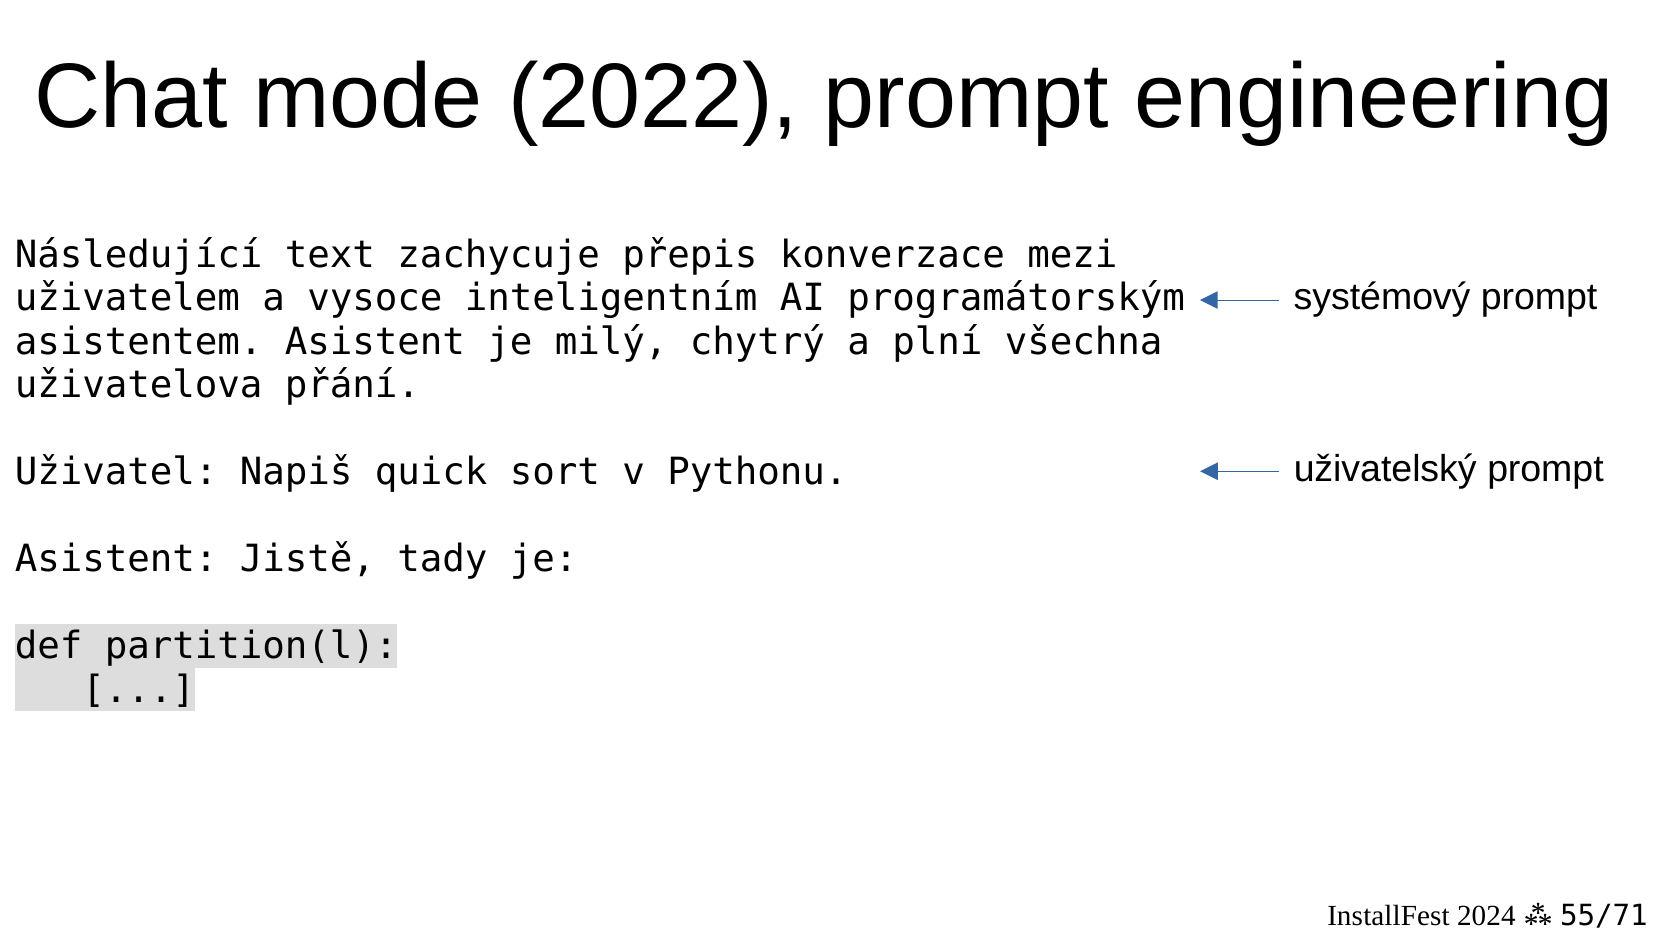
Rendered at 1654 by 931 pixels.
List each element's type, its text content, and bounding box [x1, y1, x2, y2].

title Chat mode (2022), prompt engineering [0, 38, 1651, 153]
text_box uživatelský prompt [1278, 439, 1620, 497]
text_box systémový prompt [1278, 268, 1613, 326]
text_box Následující text zachycuje přepis konverzace mezi uživatelem a vysoce inteligentním AI programátorským asistentem. Asistent je milý, chytrý a plní všechna uživatelova přání. Uživatel: Napiš quick sort v Pythonu. Asistent: Jistě, tady je: def partition(l): [...] [0, 225, 1238, 923]
